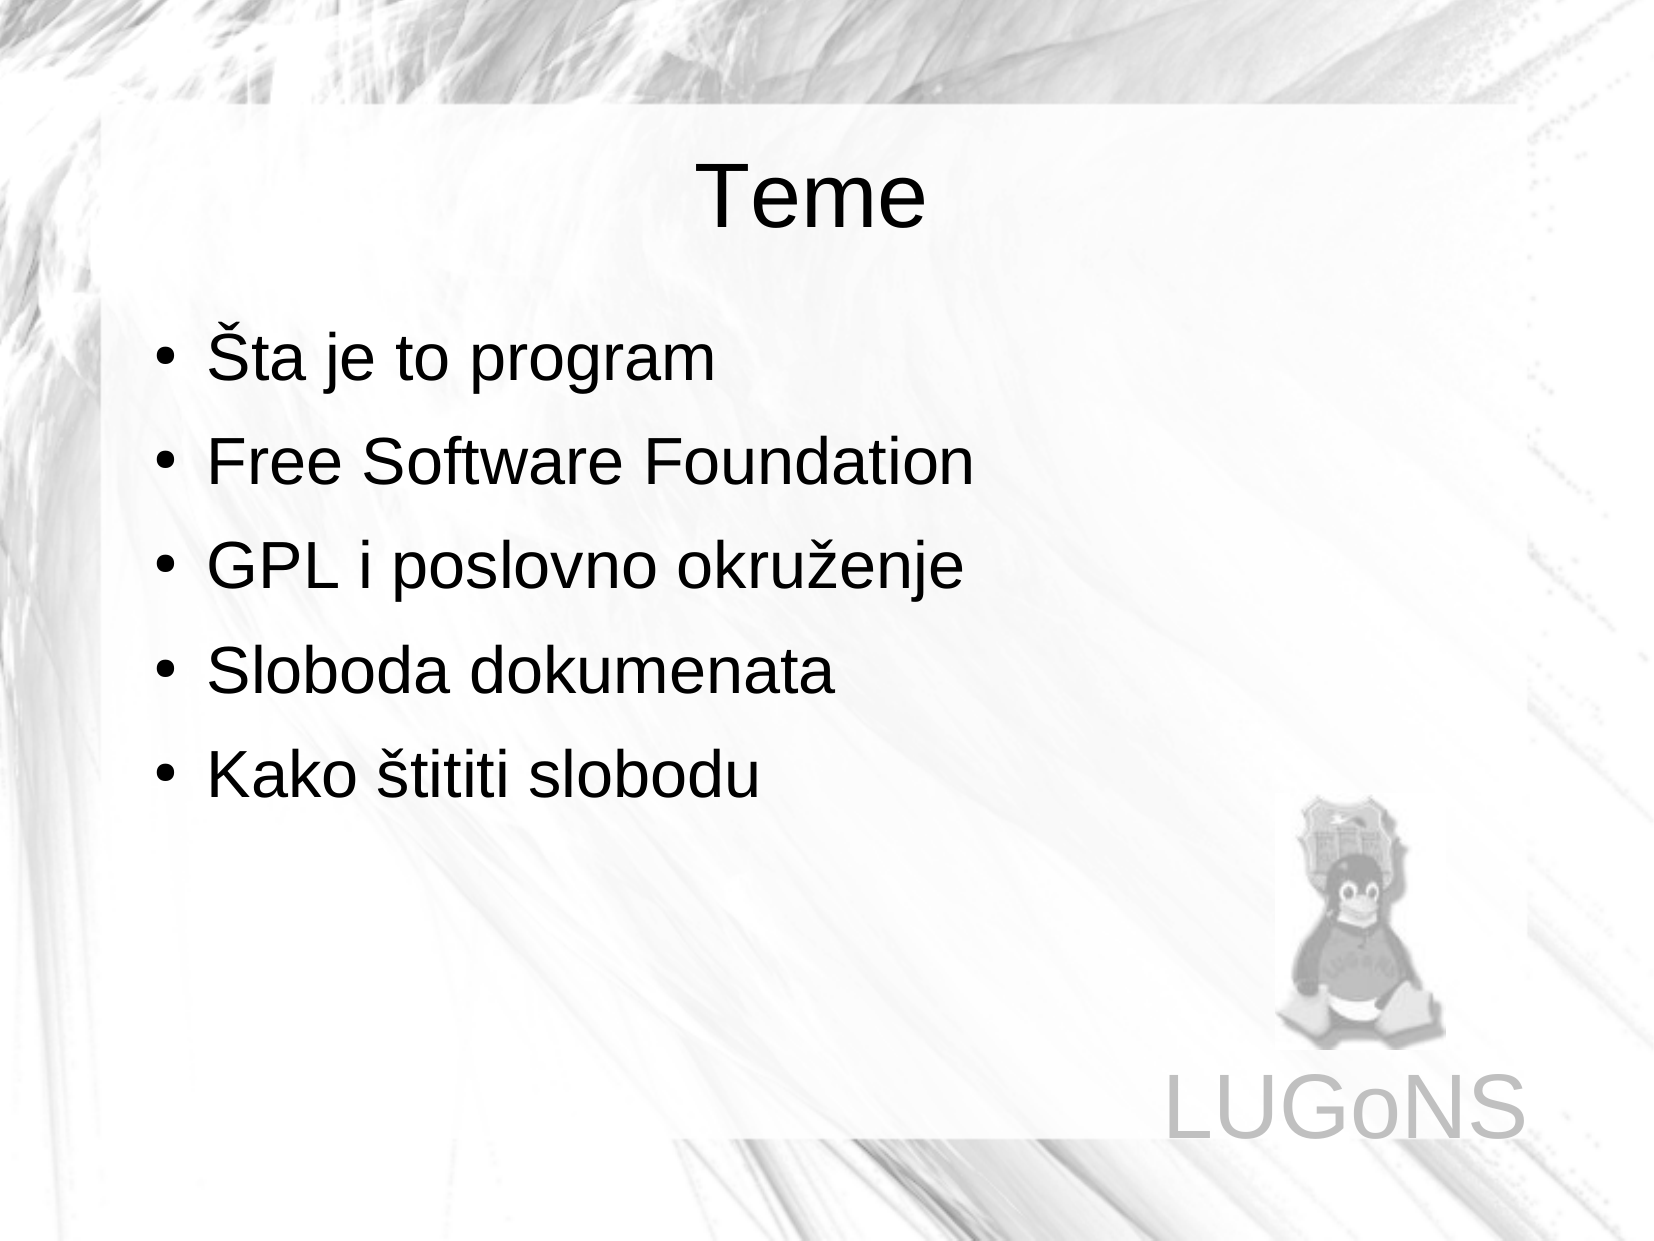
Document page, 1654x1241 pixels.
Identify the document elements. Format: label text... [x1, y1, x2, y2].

list Šta je to program Free Software Foundation GPL i poslovno okruženje Sloboda dokumenata Kako štititi slobodu [118, 319, 1571, 1124]
picture [0, 0, 1654, 1241]
title LUGoNS [1162, 1050, 1538, 1163]
title Teme [118, 119, 1506, 273]
